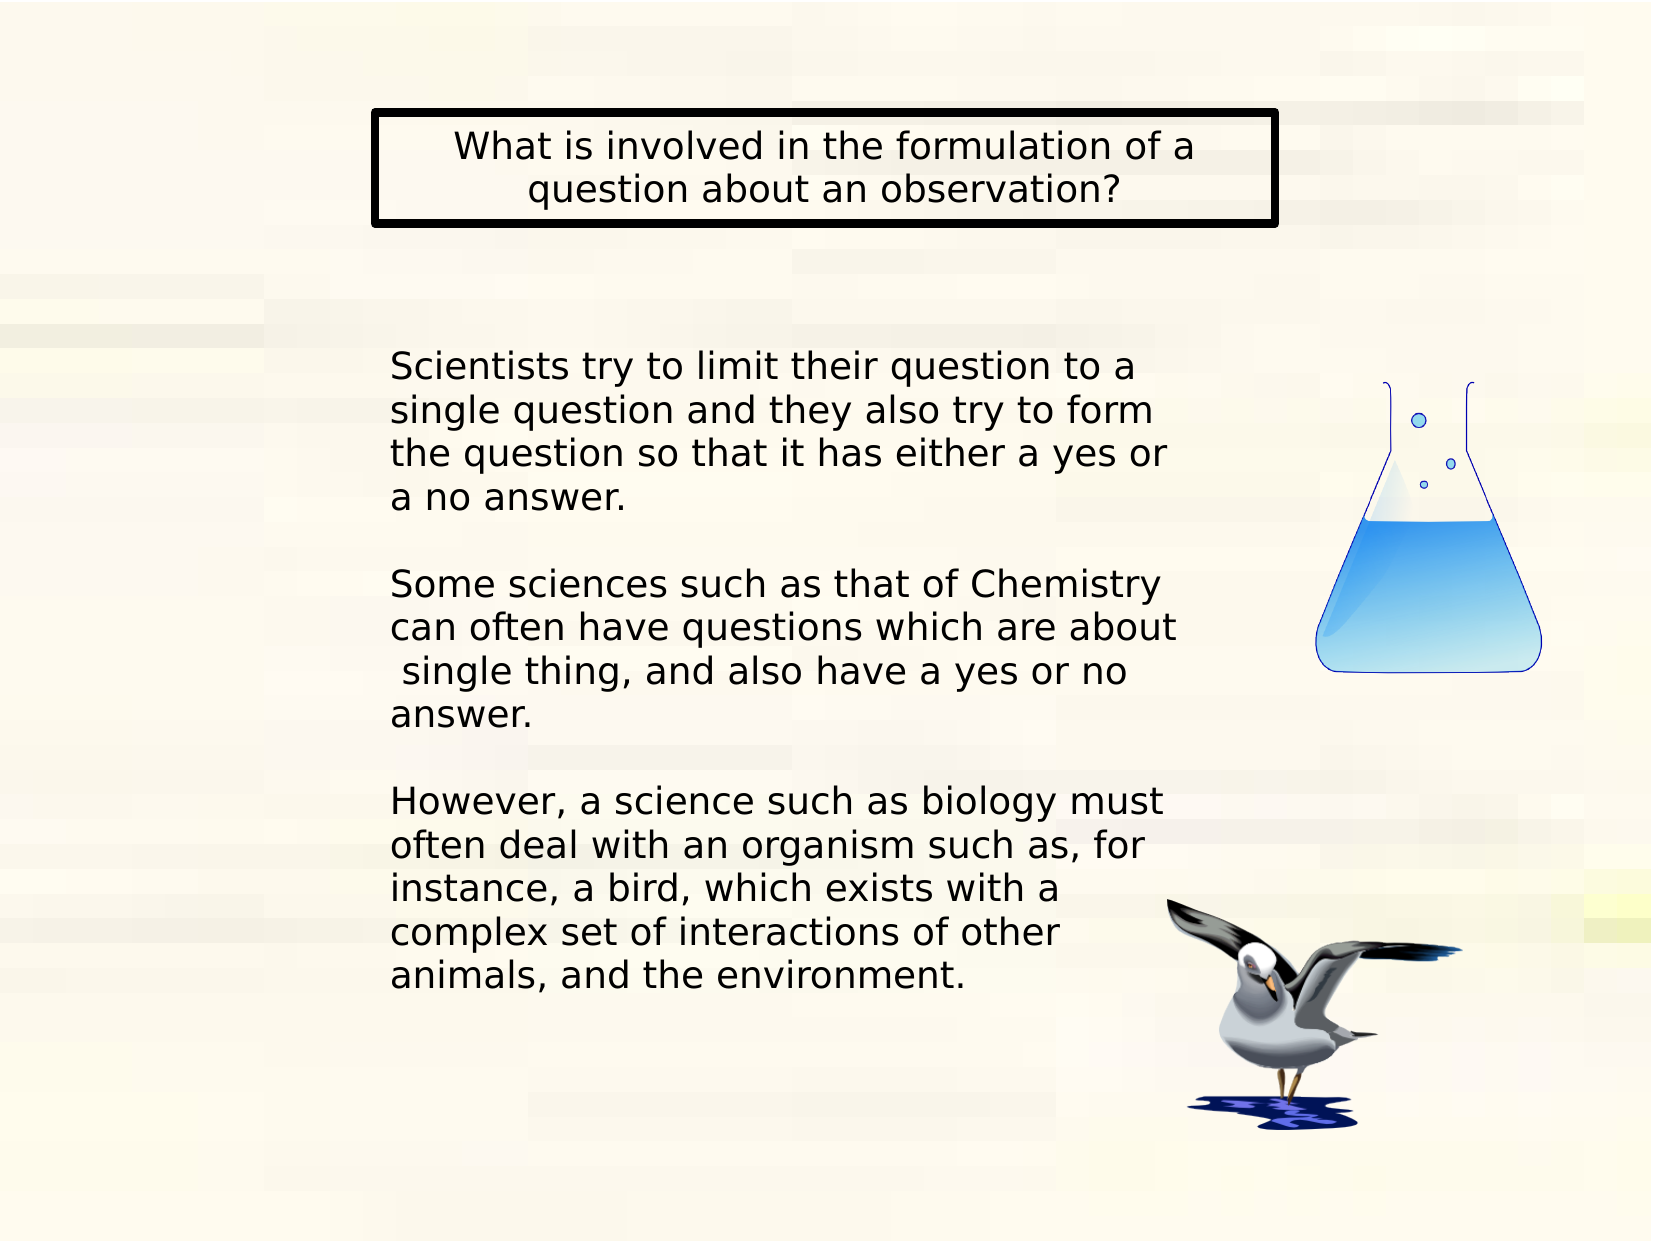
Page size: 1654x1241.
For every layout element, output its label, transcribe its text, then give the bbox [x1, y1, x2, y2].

text_box What is involved in the formulation of a question about an observation? [375, 112, 1276, 224]
picture [0, 2, 1651, 1241]
text_box Scientists try to limit their question to a single question and they also try to form the question so that it has either a yes or a no answer. Some sciences such as that of Chemistry can often have questions which are about single thing, and also have a yes or no answer. However, a science such as biology must often deal with an organism such as, for instance, a bird, which exists with a complex set of interactions of other animals, and the environment. [375, 337, 1201, 1006]
